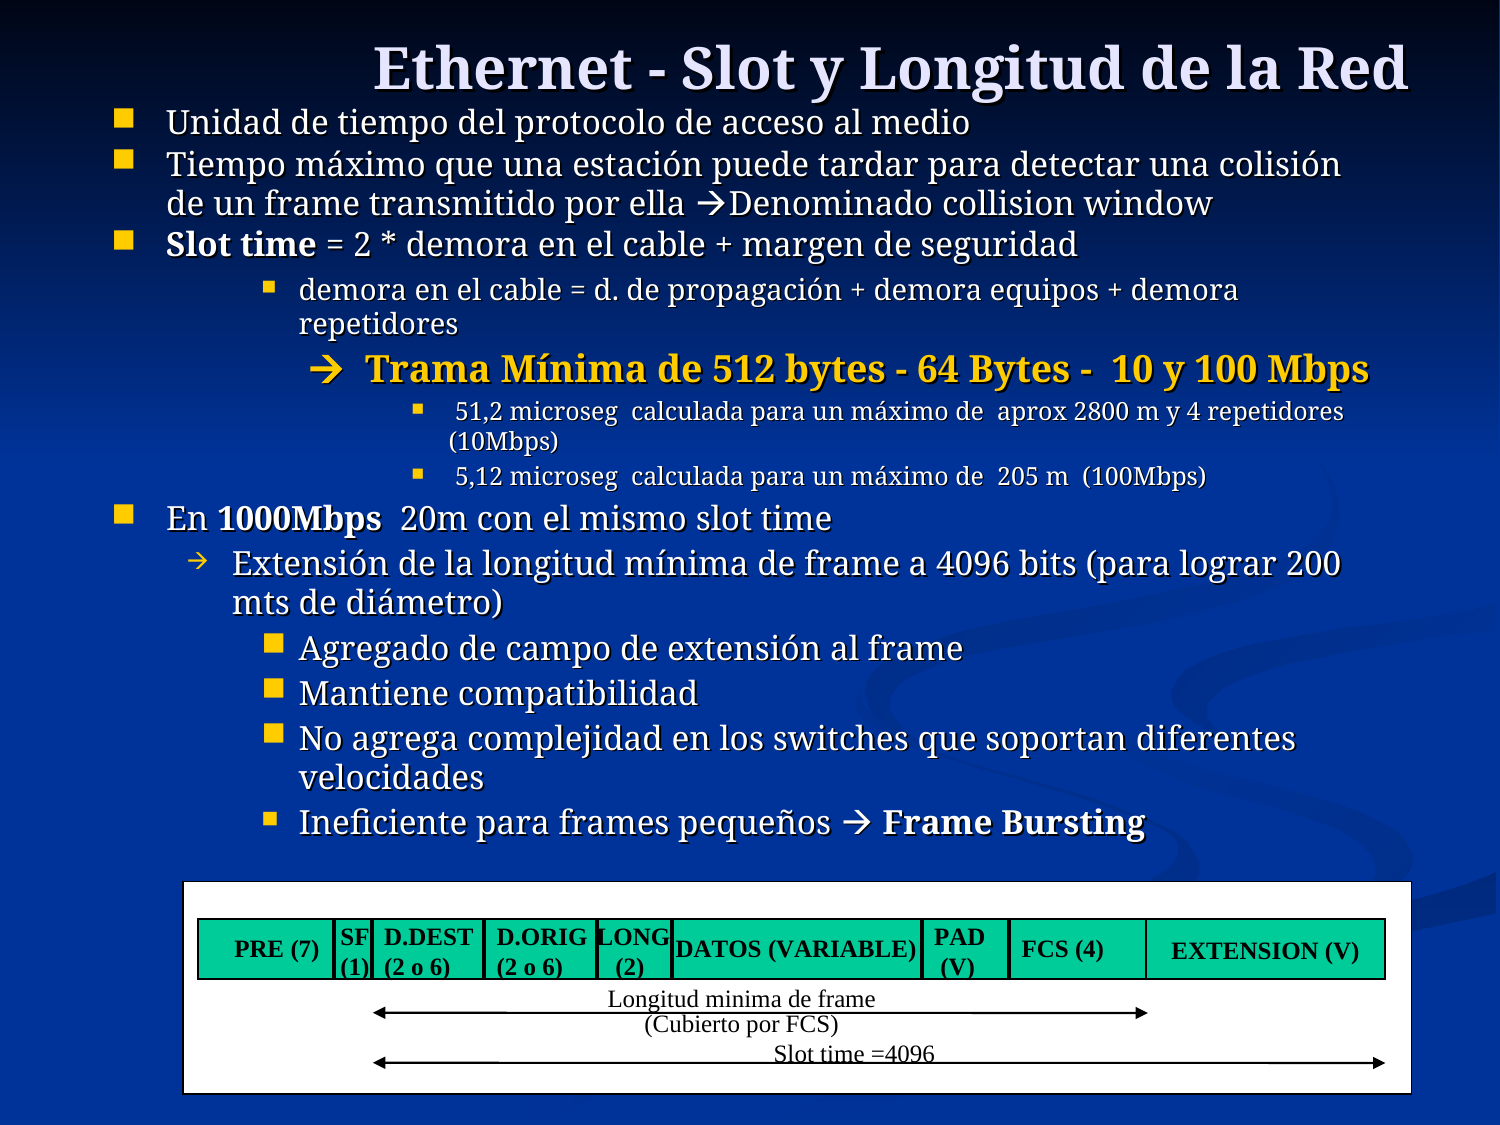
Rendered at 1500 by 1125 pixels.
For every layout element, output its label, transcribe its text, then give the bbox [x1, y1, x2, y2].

text_box (Cubierto por FCS) [547, 1000, 936, 1046]
title Ethernet - Slot y Longitud de la Red [75, 0, 1425, 163]
text_box FCS (4) [1006, 925, 1120, 971]
text_box PAD (V) [919, 912, 1001, 988]
text_box Longitud minima de frame [547, 975, 936, 1000]
text_box DATOS (VARIABLE) [660, 925, 919, 971]
text_box [183, 881, 1412, 1095]
list [352, 775, 359, 788]
list [437, 775, 445, 789]
text_box SF (1) [325, 912, 368, 988]
text_box LONG (2) [581, 912, 686, 975]
text_box PRE (7) [219, 925, 325, 971]
text_box Slot time =4096 [660, 1030, 1048, 1076]
text_box EXTENSION (V) [1145, 918, 1386, 980]
list [0, 84, 1241, 816]
text_box D.DEST (2 o 6) [368, 912, 481, 988]
text_box Unidad de tiempo del protocolo de acceso al medio Tiempo máximo que una estación puede tardar para detectar una colisión de un frame transmitido por ella Denominado collision window Slot time = 2 * demora en el cable + margen de seguridad demora en el cable = d. de propagación + demora equipos + demora repetidores  Trama Mínima de 512 bytes - 64 Bytes - 10 y 100 Mbps 51,2 microseg calculada para un máximo de aprox 2800 m y 4 repetidores (10Mbps) 5,12 microseg calculada para un máximo de 205 m (100Mbps) En 1000Mbps 20m con el mismo slot time Extensión de la longitud mínima de frame a 4096 bits (para lograr 200 mts de diámetro) Agregado de campo de extensión al frame Mantiene compatibilidad No agrega complejidad en los switches que soportan diferentes velocidades Ineficiente para frames pequeños  Frame Bursting [96, 94, 1394, 773]
text_box D.ORIG (2 o 6) [481, 912, 581, 988]
list [306, 773, 312, 783]
list [398, 775, 405, 789]
